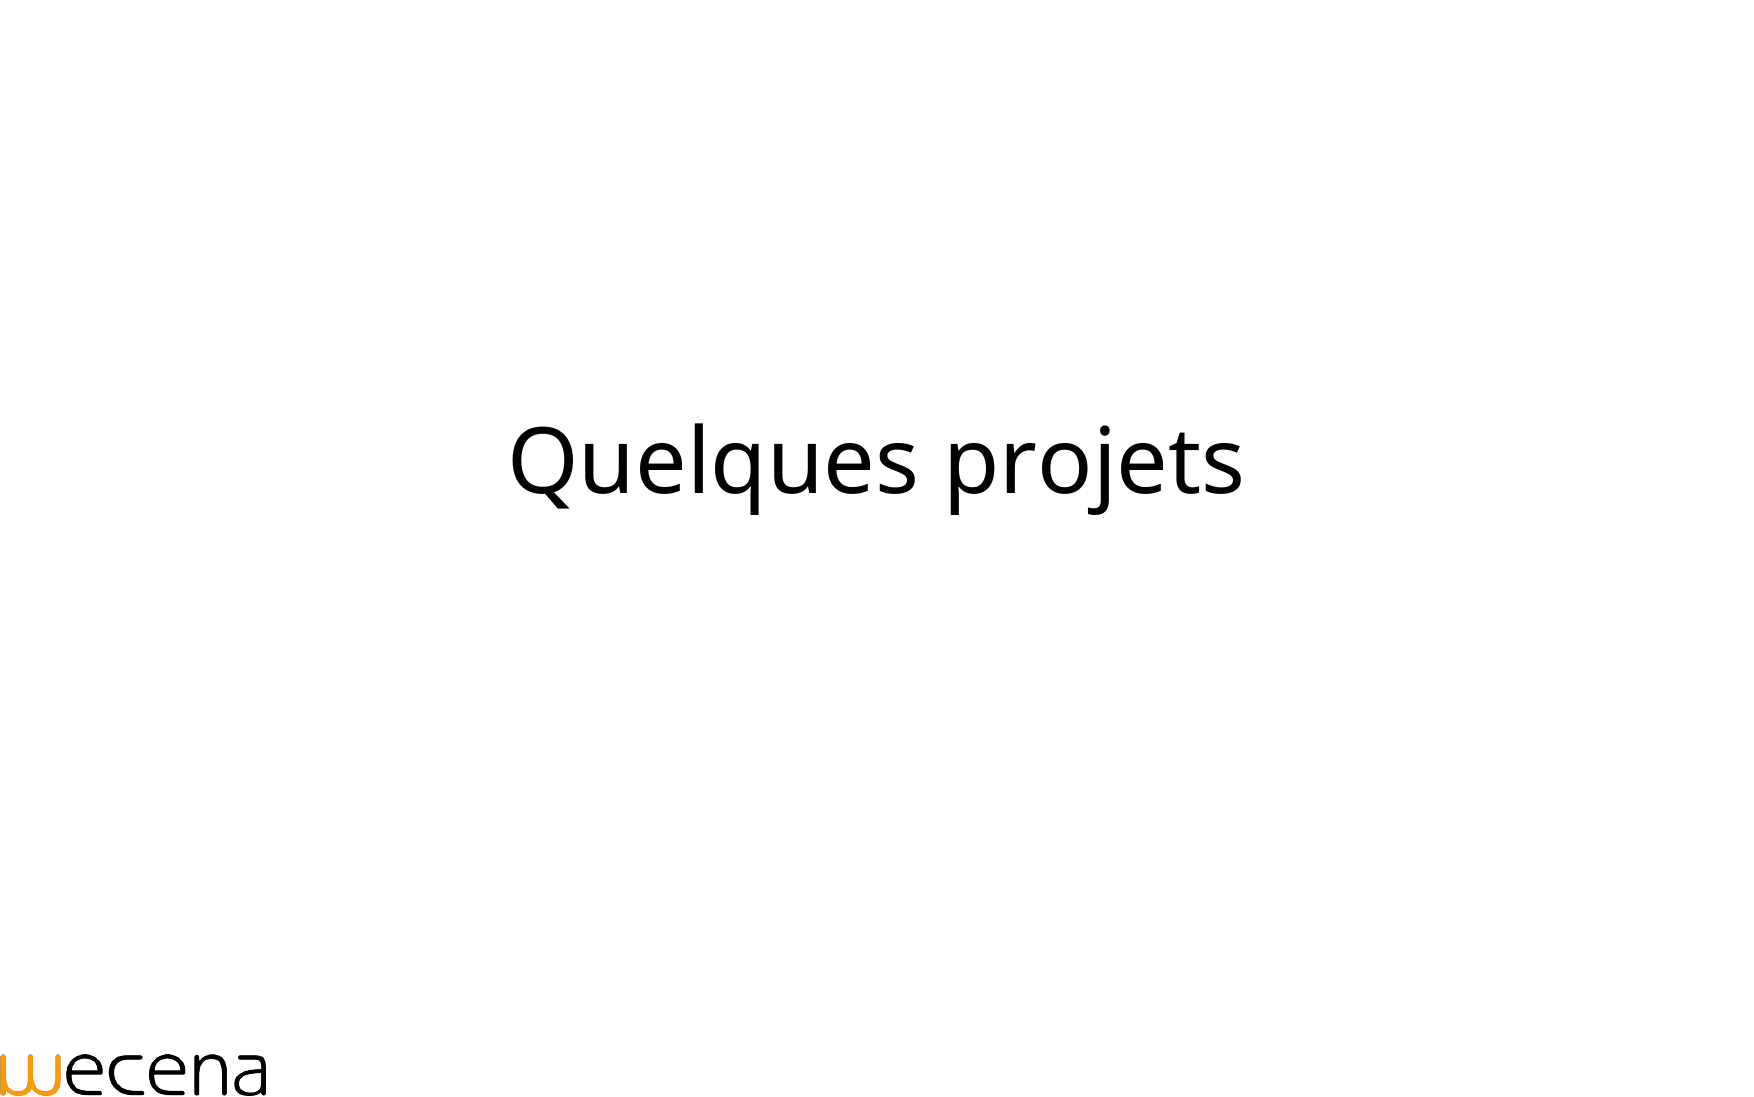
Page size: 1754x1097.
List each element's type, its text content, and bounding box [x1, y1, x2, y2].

picture [0, 1054, 266, 1097]
title Quelques projets [131, 321, 1623, 595]
